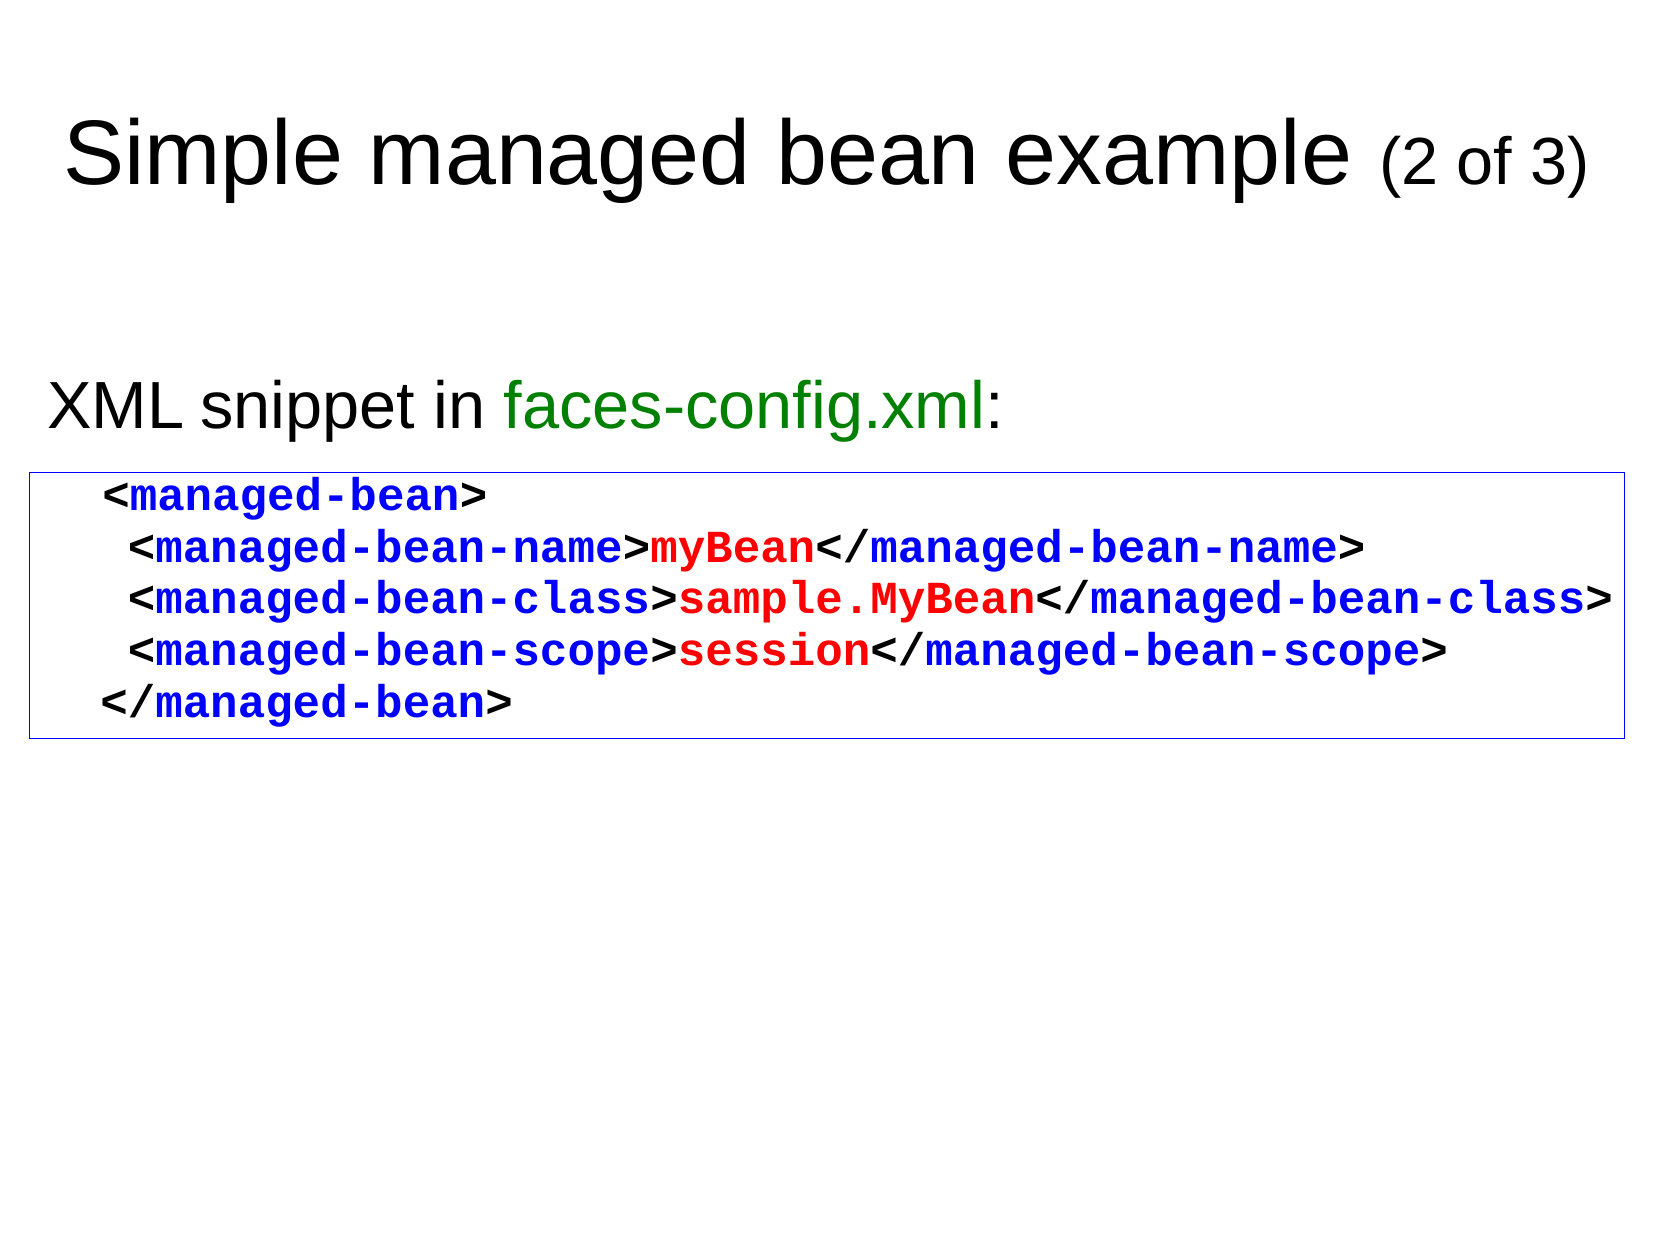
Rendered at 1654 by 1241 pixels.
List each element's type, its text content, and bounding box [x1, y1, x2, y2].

title Simple managed bean example (2 of 3) [29, 56, 1625, 250]
text_box XML snippet in faces-config.xml: [29, 368, 1034, 443]
list <managed-bean> <managed-bean-name>myBean</managed-bean-name> <managed-bean-class>sample.MyBean</managed-bean-class> <managed-bean-scope>session</managed-bean-scope> </managed-bean> [29, 472, 1625, 739]
